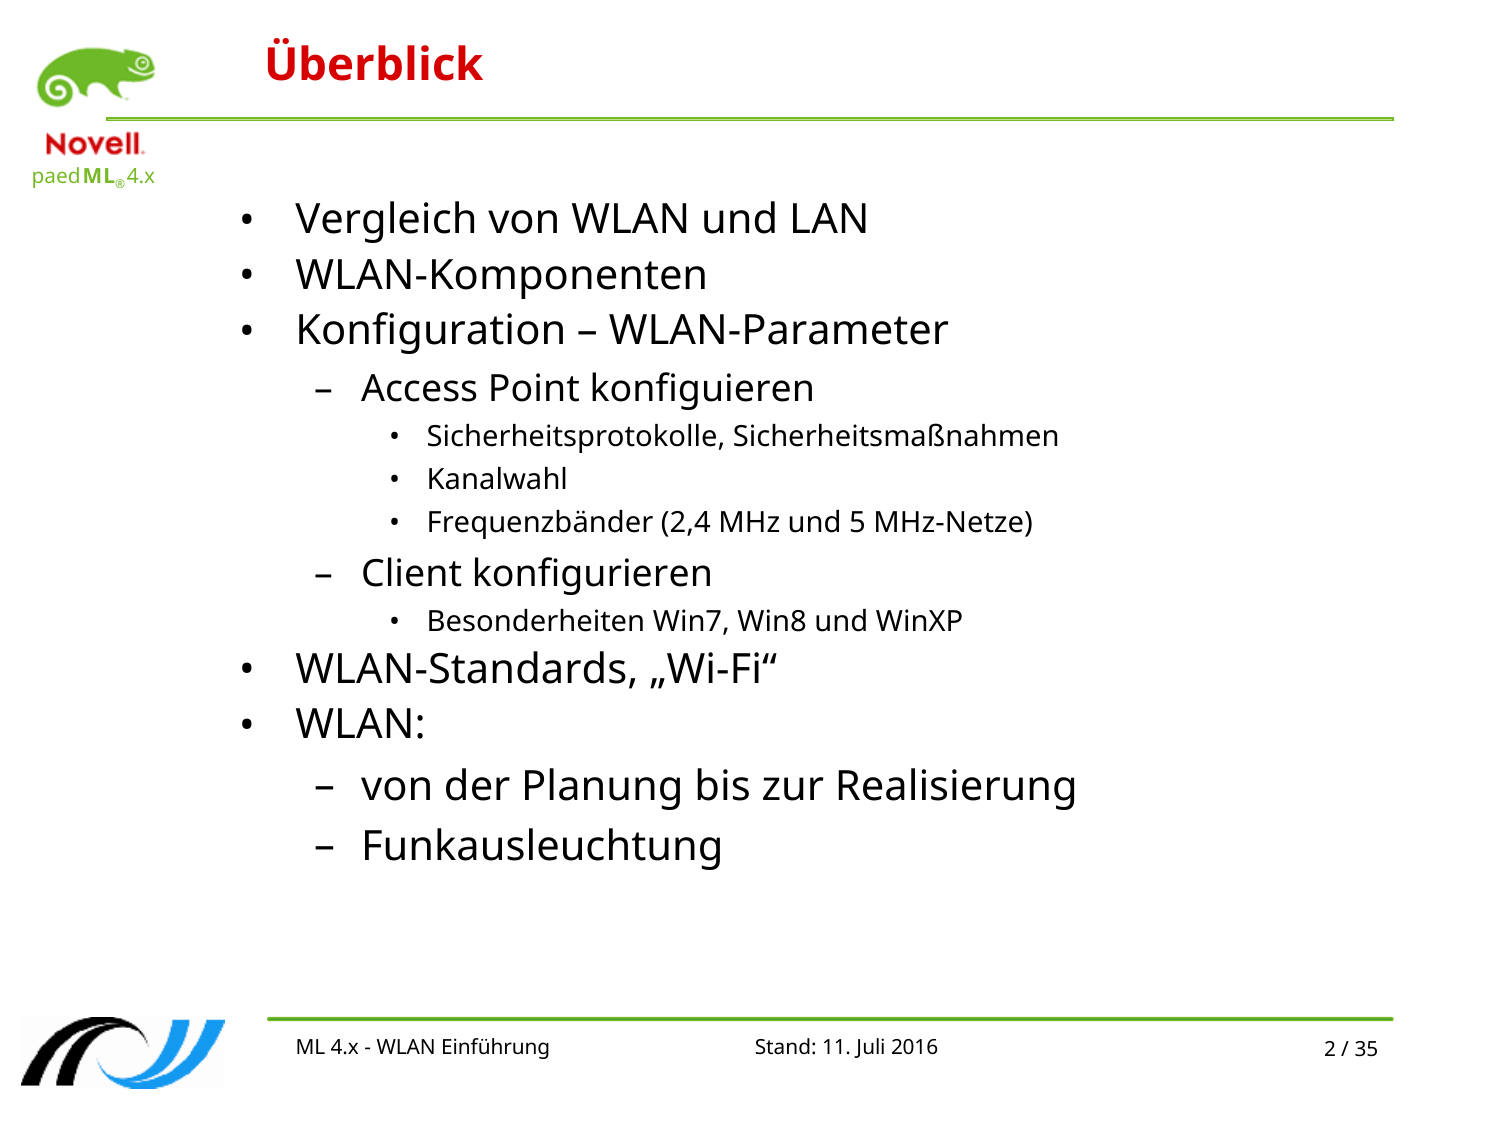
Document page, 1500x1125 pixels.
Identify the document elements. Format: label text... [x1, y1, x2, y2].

picture [21, 1017, 225, 1089]
picture [24, 32, 167, 175]
list Vergleich von WLAN und LAN WLAN-Komponenten Konfiguration – WLAN-Parameter Access Point konfiguieren Sicherheitsprotokolle, Sicherheitsmaßnahmen Kanalwahl Frequenzbänder (2,4 MHz und 5 MHz-Netze) Client konfigurieren Besonderheiten Win7, Win8 und WinXP WLAN-Standards, „Wi-Fi“ WLAN: von der Planung bis zur Realisierung Funkausleuchtung [224, 129, 1430, 969]
title Überblick [232, 12, 1388, 113]
